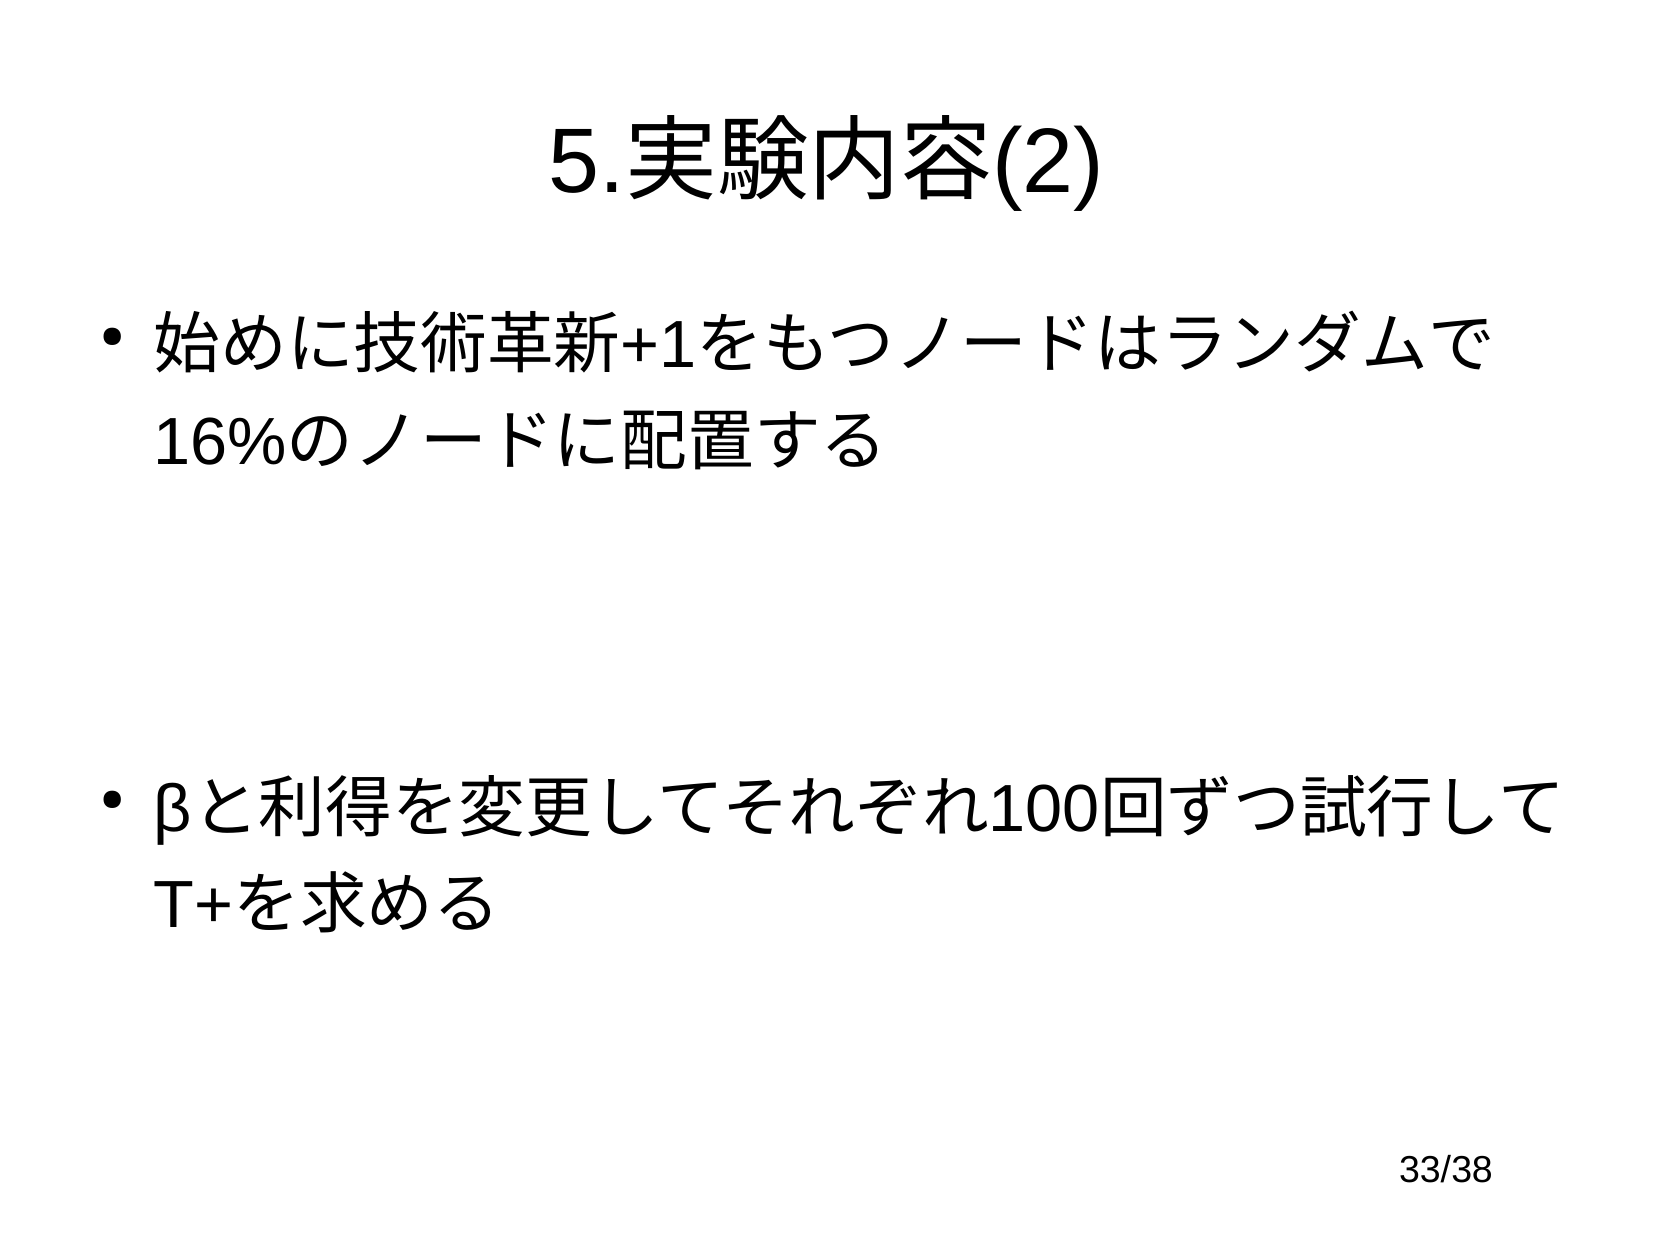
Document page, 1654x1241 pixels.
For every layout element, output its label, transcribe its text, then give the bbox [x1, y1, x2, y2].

list 始めに技術革新+1をもつノードはランダムで16%のノードに配置する βと利得を変更してそれぞれ100回ずつ試行してT+を求める [82, 290, 1571, 1109]
title 5.実験内容(2) [82, 49, 1571, 257]
text_box <番号>/38 [1413, 1140, 1608, 1211]
